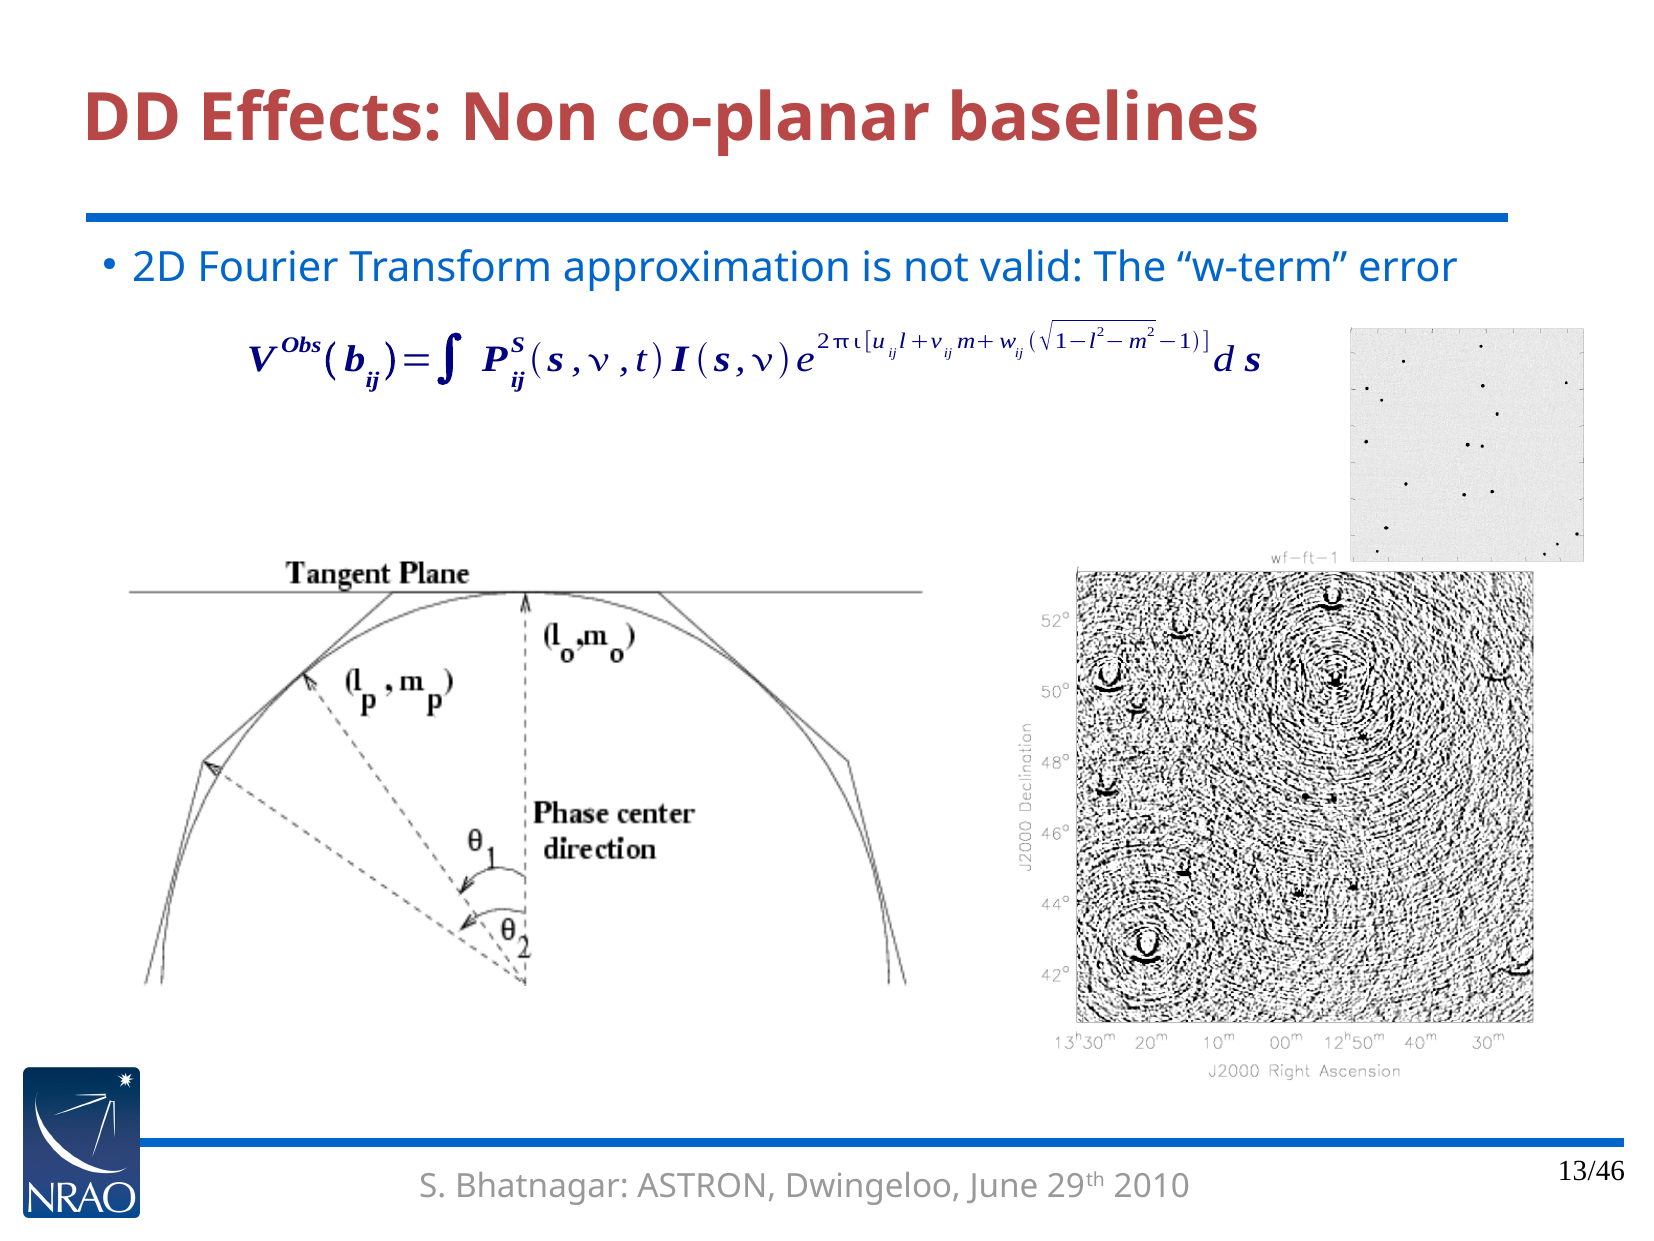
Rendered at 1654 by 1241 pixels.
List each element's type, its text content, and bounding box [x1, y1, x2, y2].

title DD Effects: Non co-planar baselines [82, 49, 1571, 180]
picture [1573, 327, 1585, 562]
list 2D Fourier Transform approximation is not valid: The “w-term” error [84, 236, 1573, 1124]
picture [128, 558, 925, 986]
chart [236, 320, 1272, 395]
picture [23, 1067, 140, 1218]
